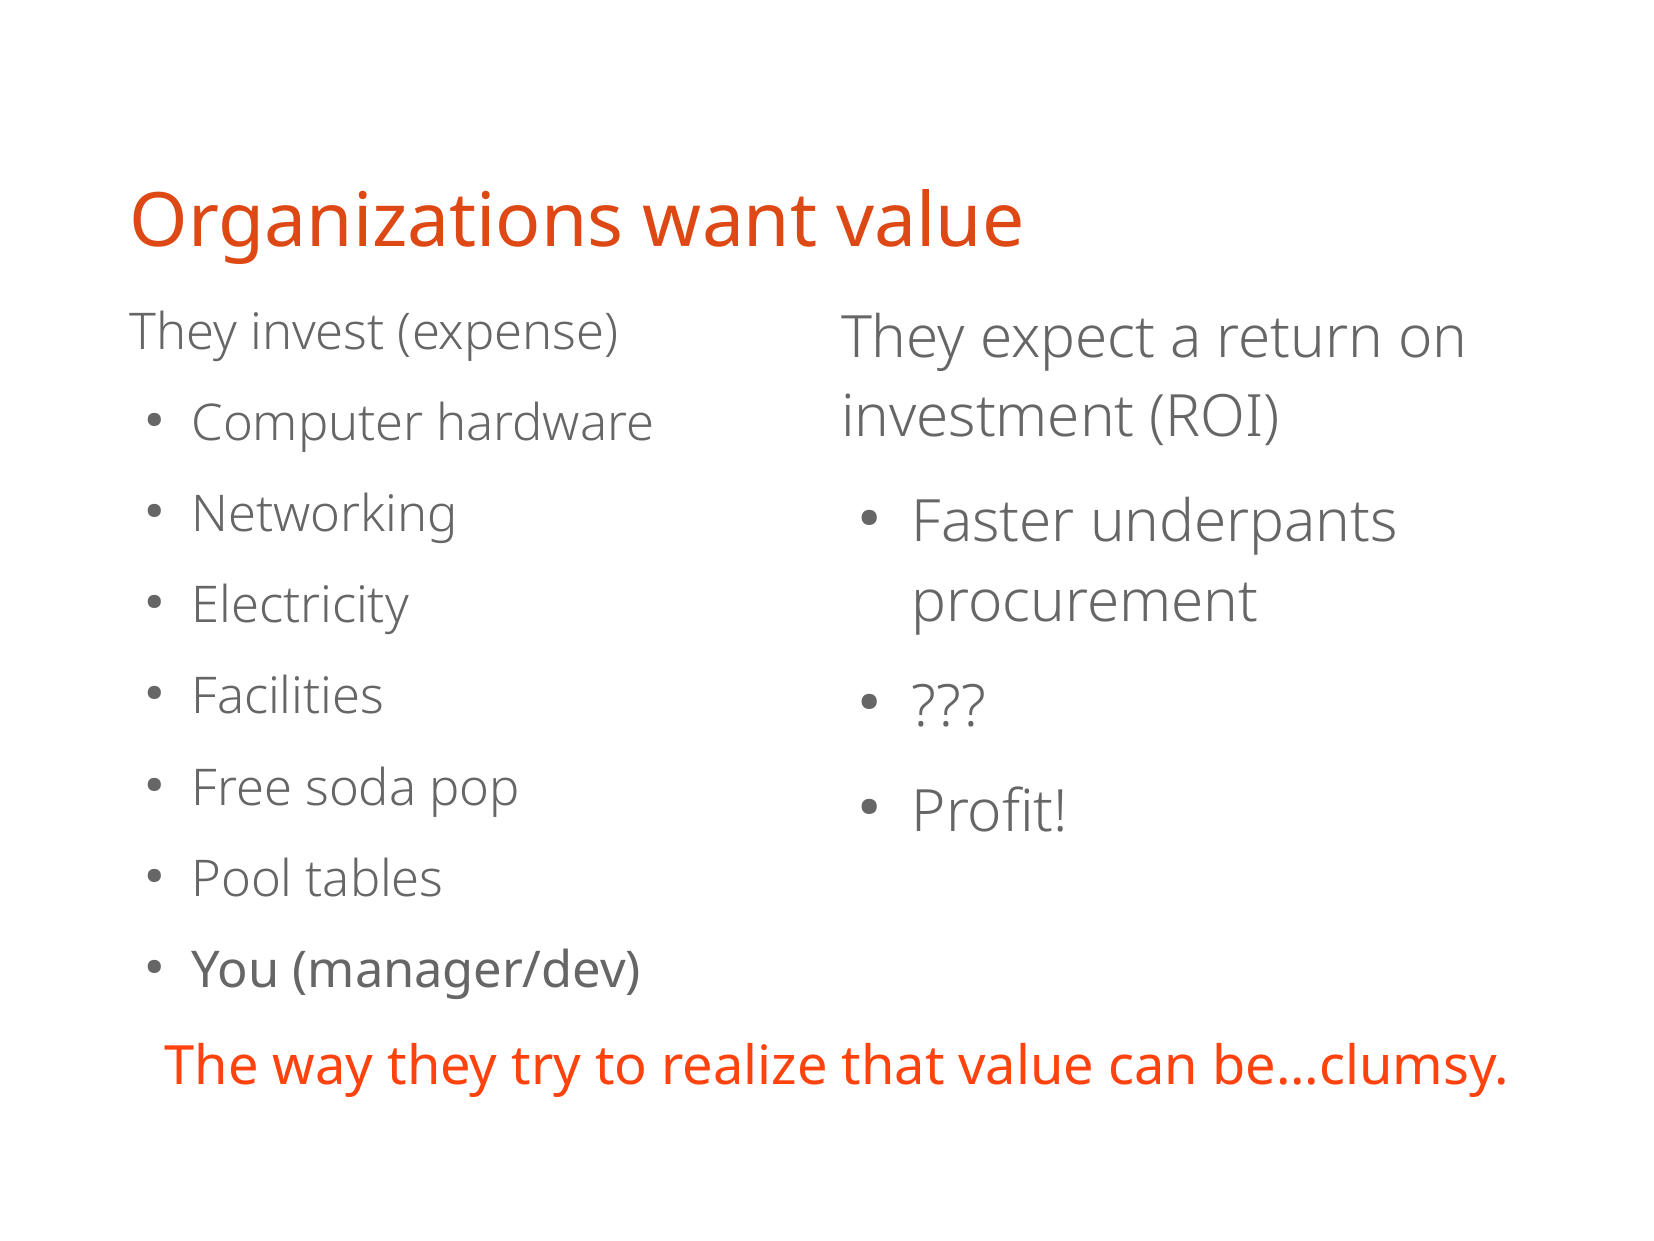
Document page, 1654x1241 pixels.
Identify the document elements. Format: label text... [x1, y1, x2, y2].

title Organizations want value [129, 153, 1518, 281]
list They invest (expense) Computer hardware Networking Electricity Facilities Free soda pop Pool tables You (manager/dev) [129, 295, 808, 1010]
text_box The way they try to realize that value can be...clumsy. [150, 1018, 1531, 1096]
list They expect a return on investment (ROI) Faster underpants procurement ??? Profit! [841, 295, 1519, 1010]
